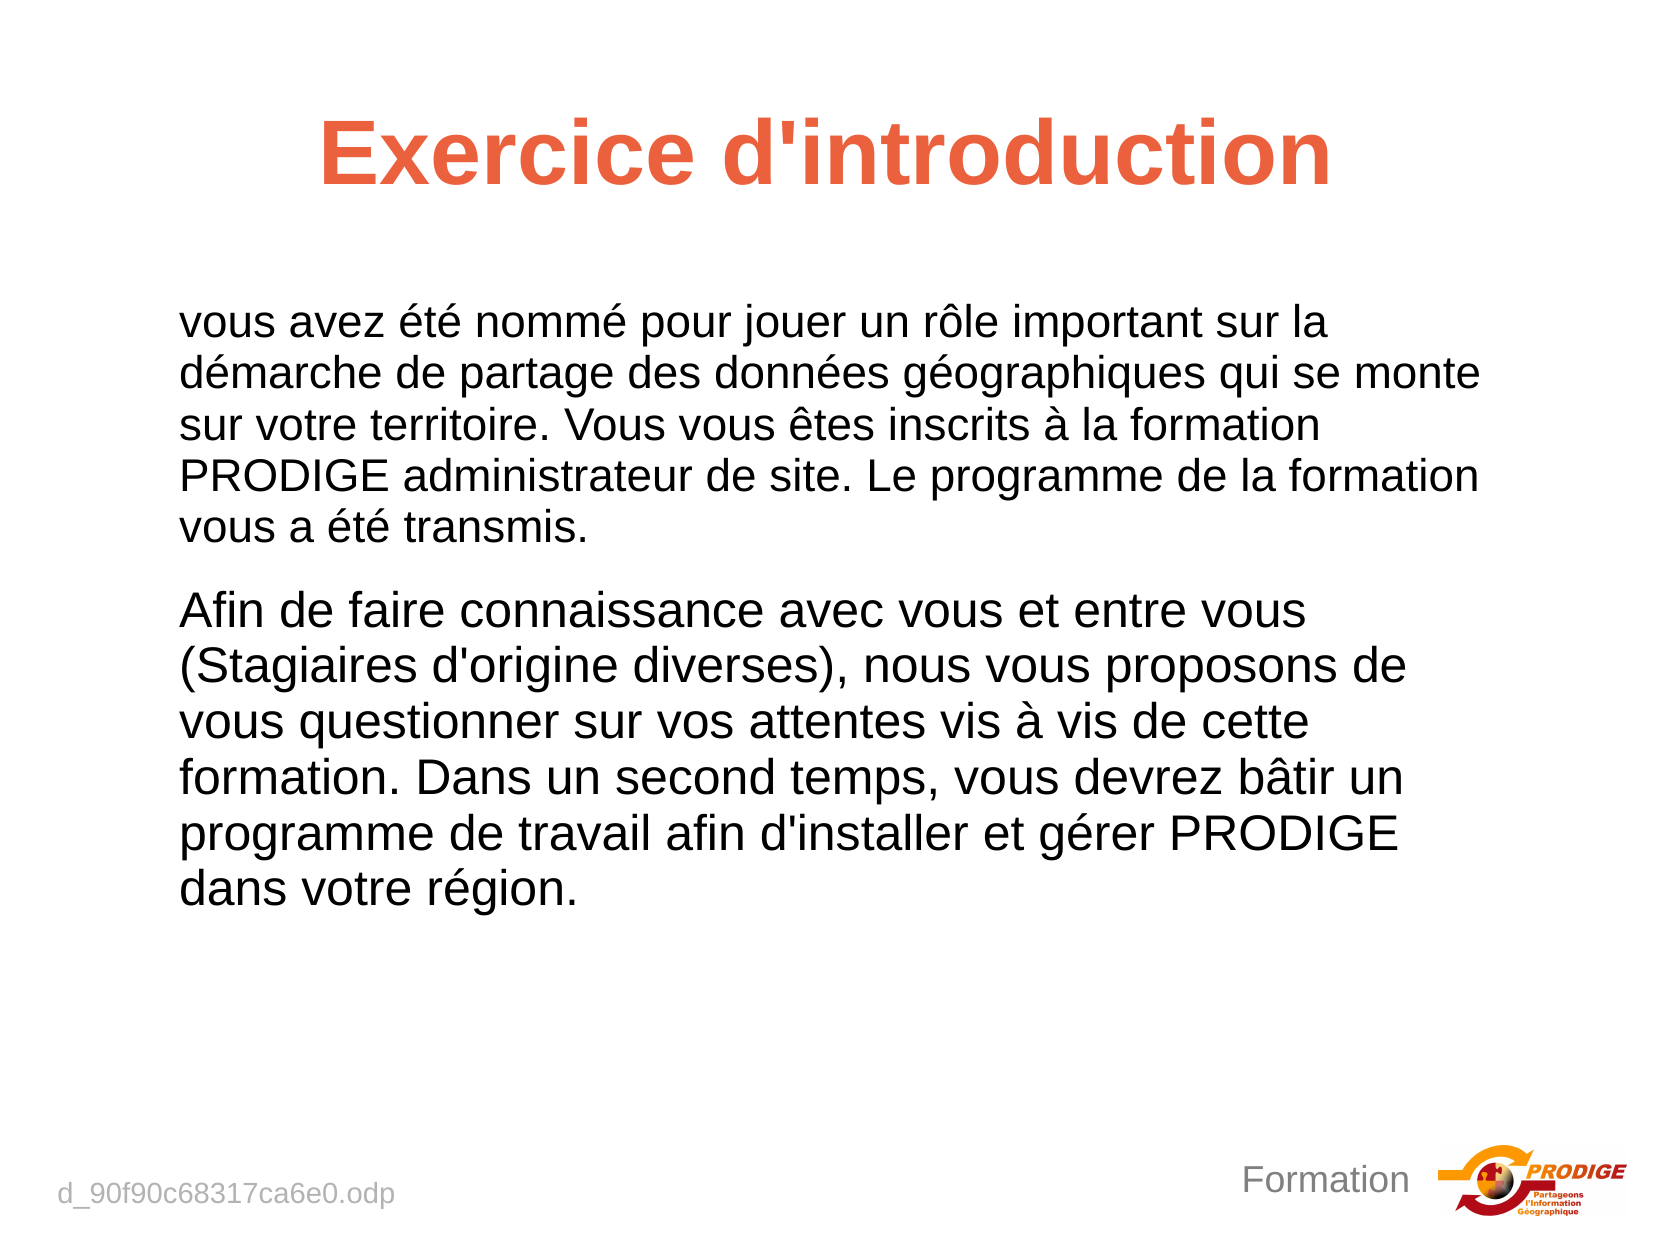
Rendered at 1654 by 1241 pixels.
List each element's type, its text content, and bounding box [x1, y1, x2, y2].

title Exercice d'introduction [82, 56, 1571, 250]
list vous avez été nommé pour jouer un rôle important sur la démarche de partage des données géographiques qui se monte sur votre territoire. Vous vous êtes inscrits à la formation PRODIGE administrateur de site. Le programme de la formation vous a été transmis. Afin de faire connaissance avec vous et entre vous (Stagiaires d'origine diverses), nous vous proposons de vous questionner sur vos attentes vis à vis de cette formation. Dans un second temps, vous devrez bâtir un programme de travail afin d'installer et gérer PRODIGE dans votre région. [179, 296, 1509, 1088]
picture [1438, 1145, 1627, 1216]
